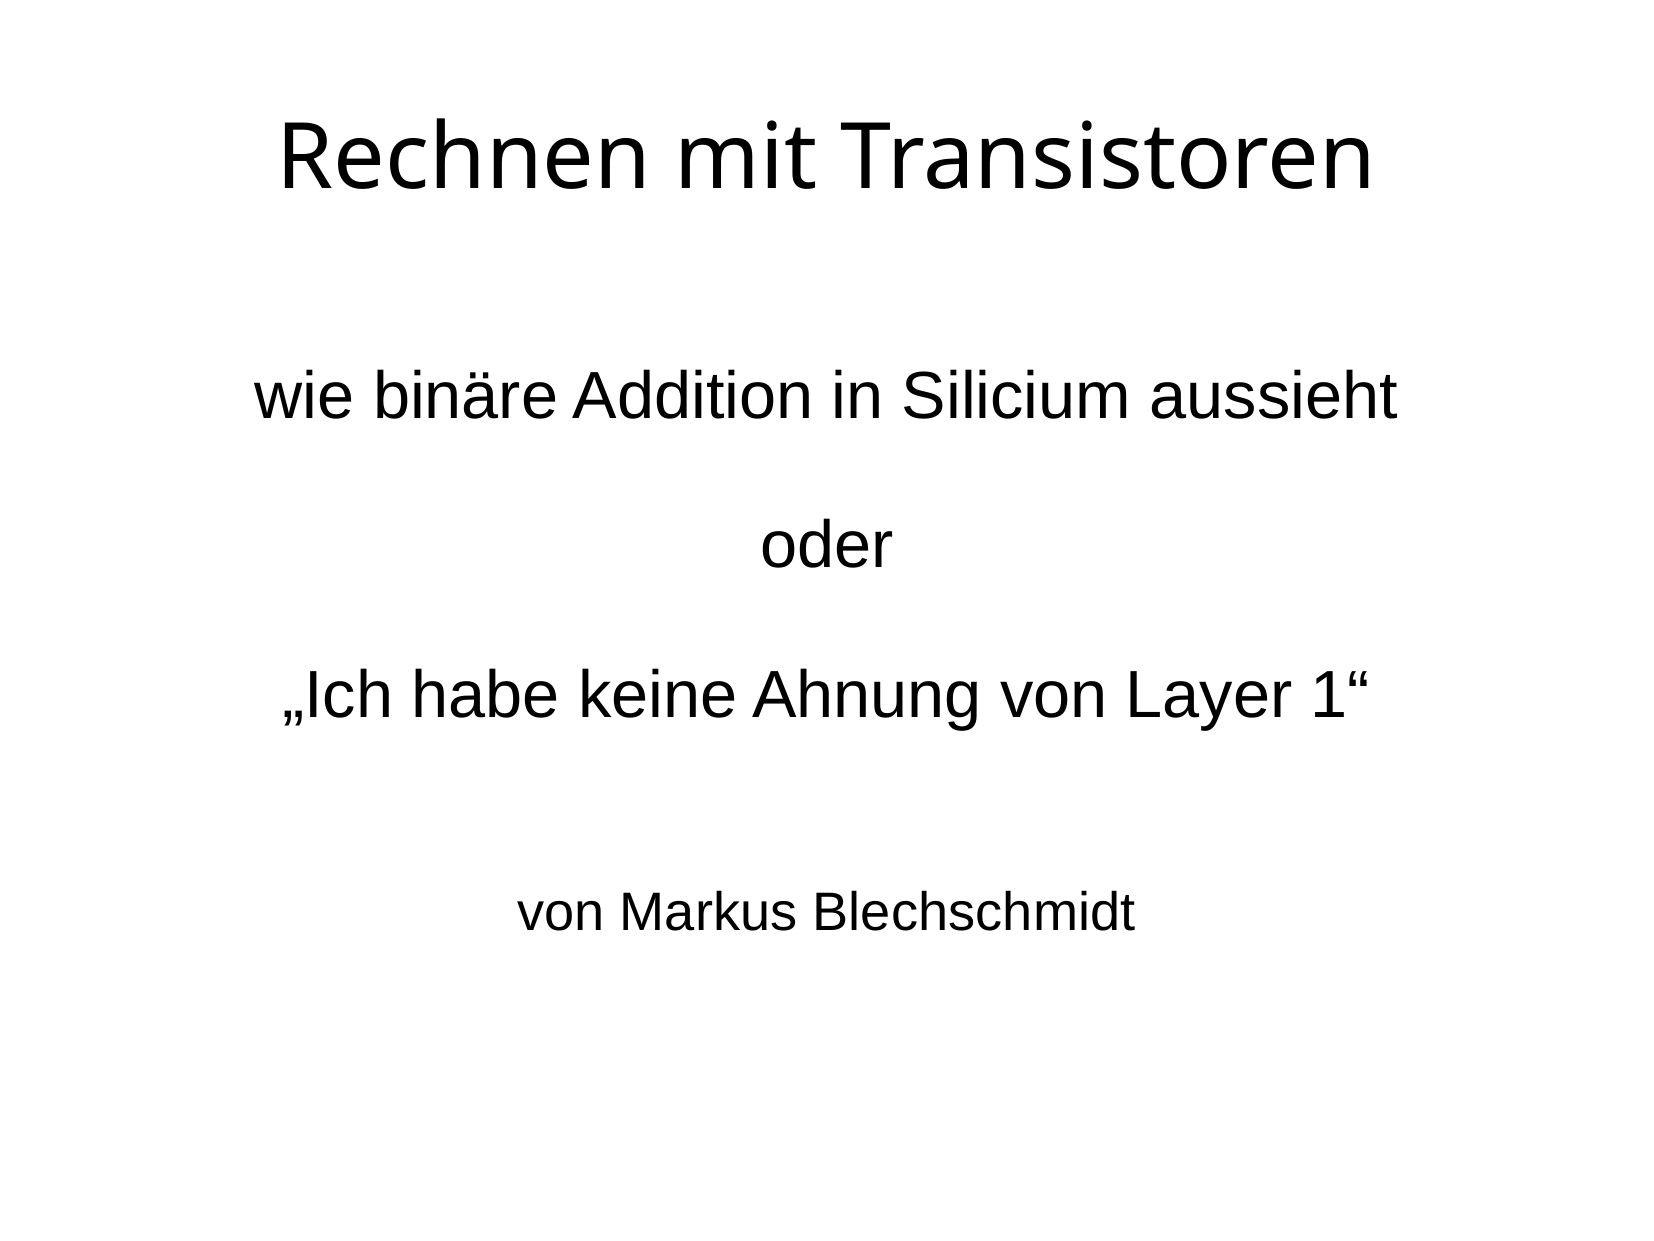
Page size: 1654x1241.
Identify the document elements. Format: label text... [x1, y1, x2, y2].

subtitle wie binäre Addition in Silicium aussieht oder „Ich habe keine Ahnung von Layer 1“ von Markus Blechschmidt [82, 290, 1571, 1010]
title Rechnen mit Transistoren [82, 49, 1571, 257]
